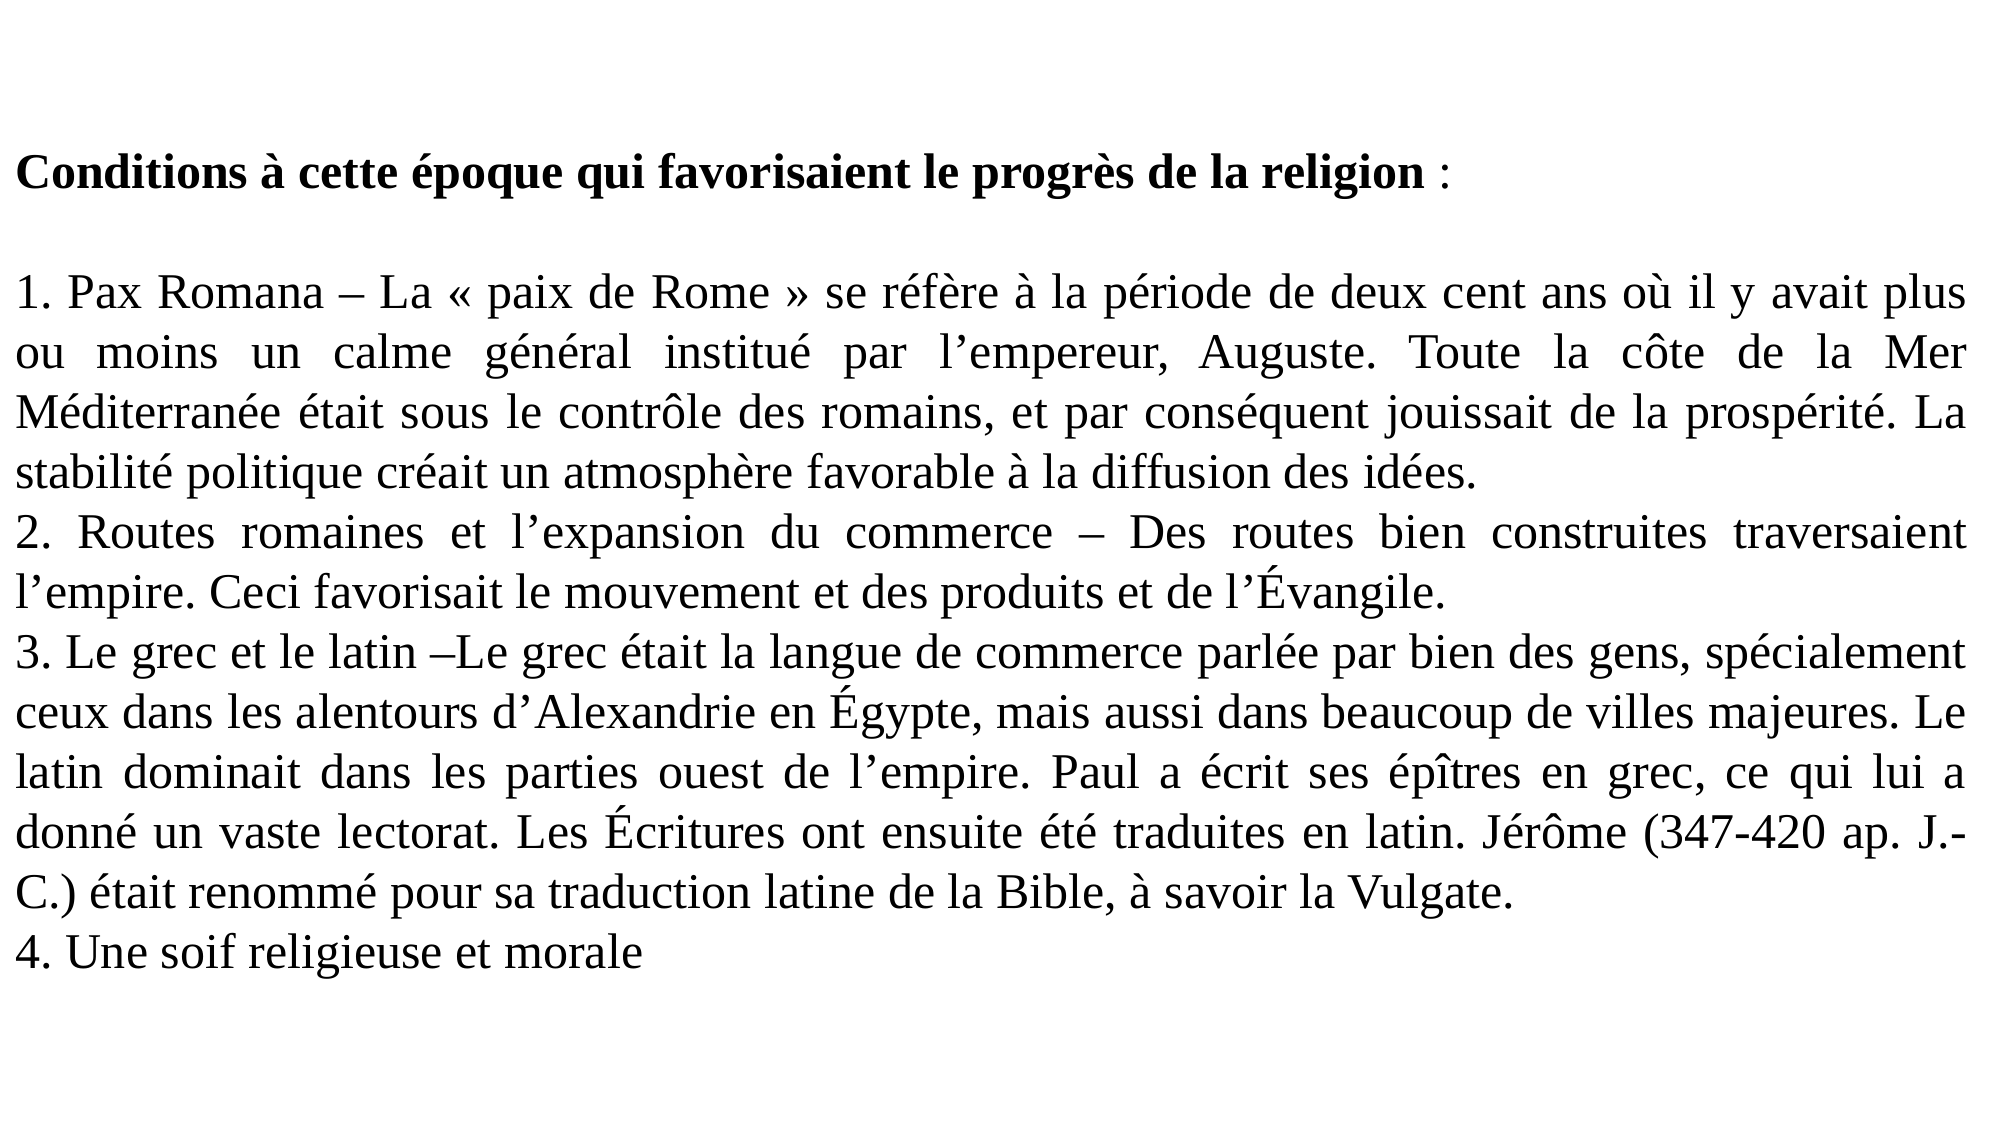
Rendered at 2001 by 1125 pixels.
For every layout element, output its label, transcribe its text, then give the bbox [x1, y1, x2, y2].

text_box Conditions à cette époque qui favorisaient le progrès de la religion : 1. Pax Romana – La « paix de Rome » se réfère à la période de deux cent ans où il y avait plus ou moins un calme général institué par l’empereur, Auguste. Toute la côte de la Mer Méditerranée était sous le contrôle des romains, et par conséquent jouissait de la prospérité. La stabilité politique créait un atmosphère favorable à la diffusion des idées. 2. Routes romaines et l’expansion du commerce – Des routes bien construites traversaient l’empire. Ceci favorisait le mouvement et des produits et de l’Évangile. 3. Le grec et le latin –Le grec était la langue de commerce parlée par bien des gens, spécialement ceux dans les alentours d’Alexandrie en Égypte, mais aussi dans beaucoup de villes majeures. Le latin dominait dans les parties ouest de l’empire. Paul a écrit ses épîtres en grec, ce qui lui a donné un vaste lectorat. Les Écritures ont ensuite été traduites en latin. Jérôme (347-420 ap. J.-C.) était renommé pour sa traduction latine de la Bible, à savoir la Vulgate. 4. Une soif religieuse et morale [0, 130, 1985, 995]
